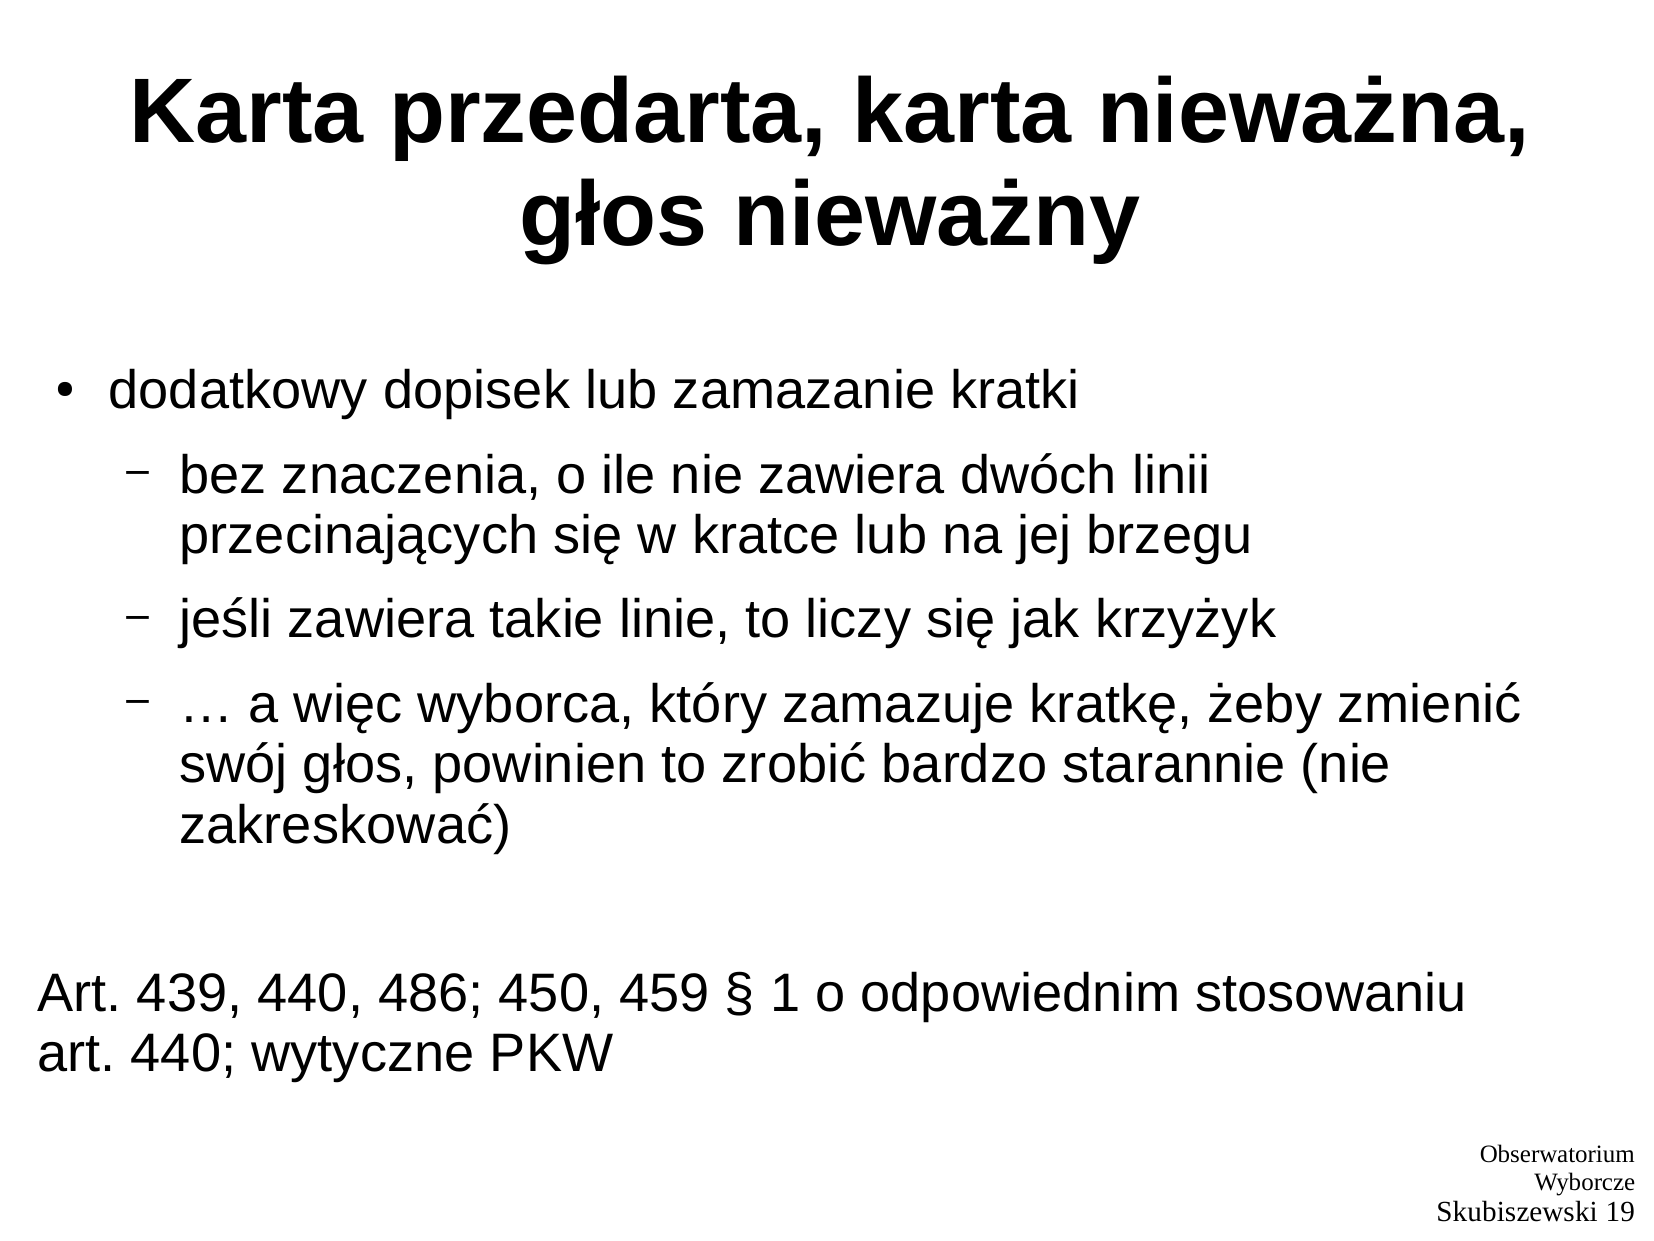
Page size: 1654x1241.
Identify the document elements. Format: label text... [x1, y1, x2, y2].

title Karta przedarta, karta nieważna, głos nieważny [86, 60, 1575, 266]
list dodatkowy dopisek lub zamazanie kratki bez znaczenia, o ile nie zawiera dwóch linii przecinających się w kratce lub na jej brzegu jeśli zawiera takie linie, to liczy się jak krzyżyk … a więc wyborca, który zamazuje kratkę, żeby zmienić swój głos, powinien to zrobić bardzo starannie (nie zakreskować) Art. 439, 440, 486; 450, 459 § 1 o odpowiednim stosowaniu art. 440; wytyczne PKW [37, 360, 1591, 1226]
